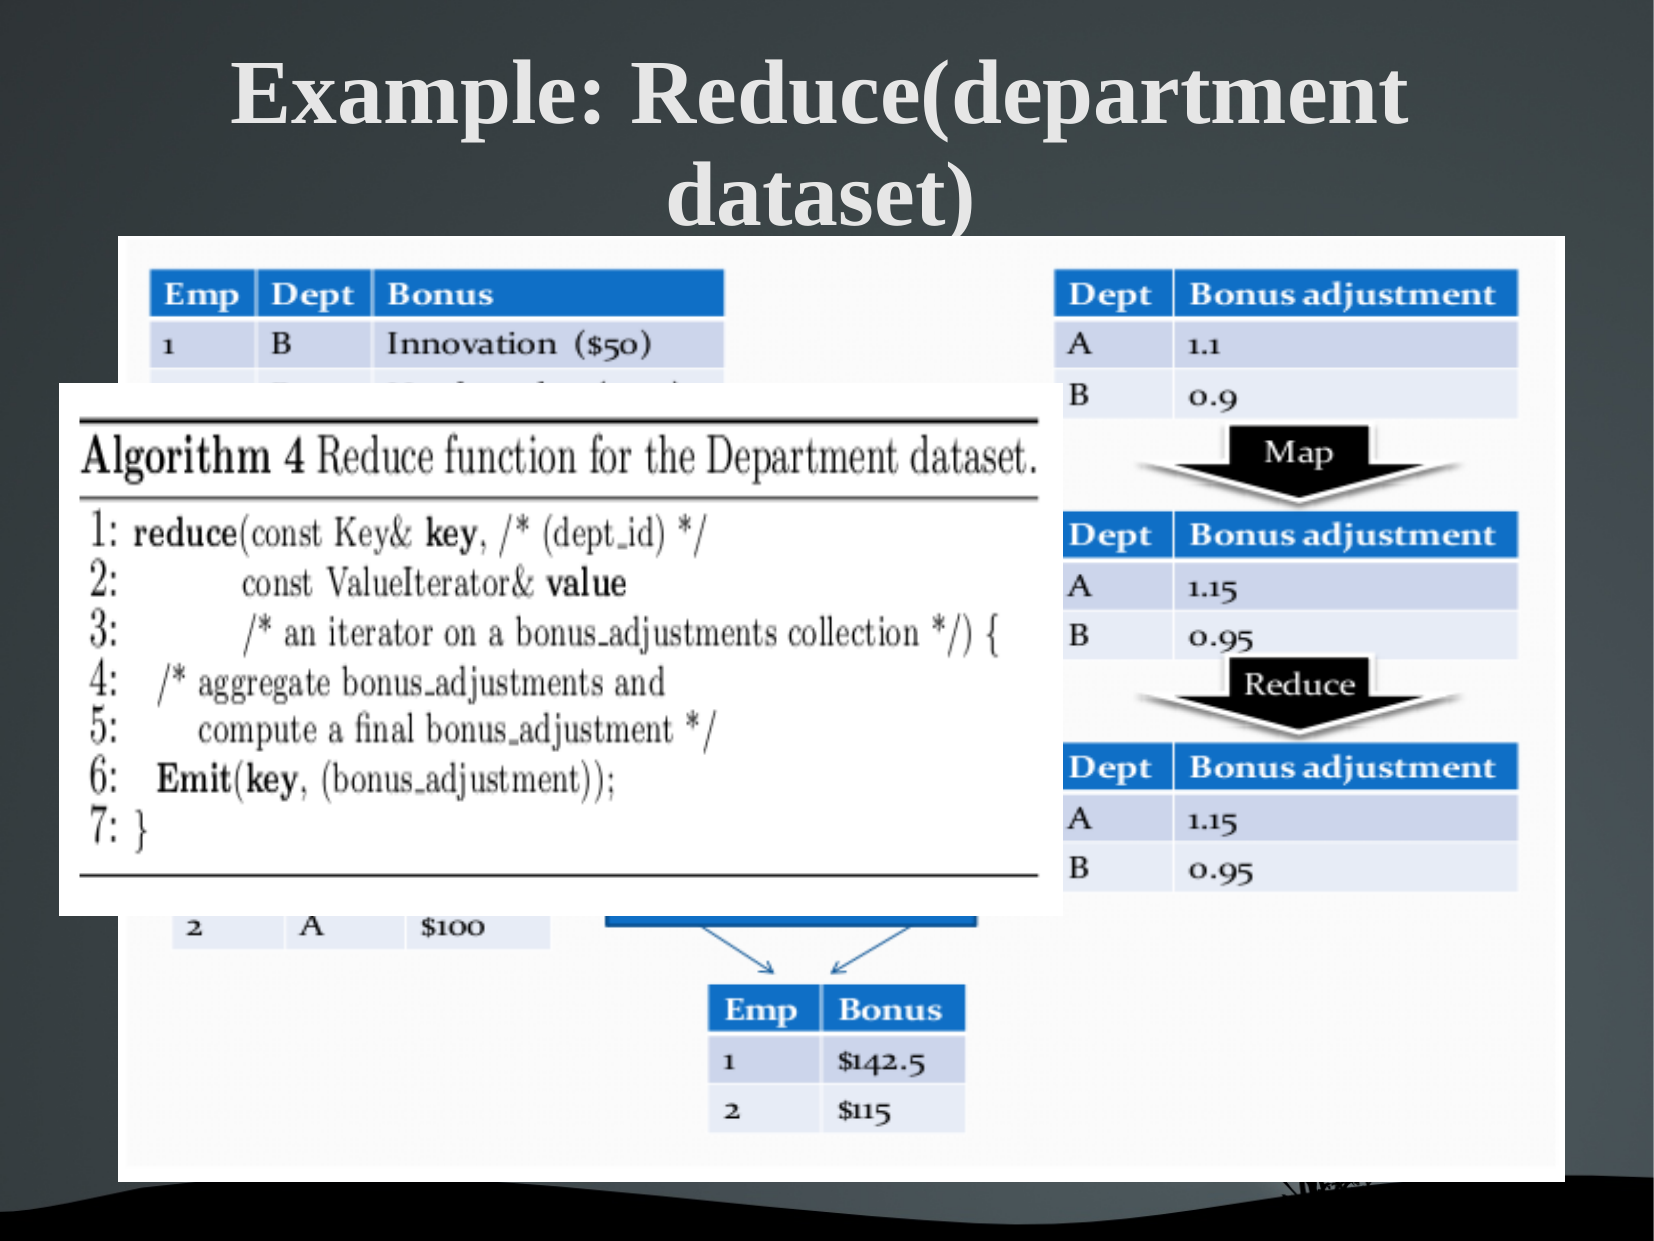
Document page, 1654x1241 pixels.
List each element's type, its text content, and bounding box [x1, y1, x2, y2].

picture [0, 0, 1654, 1241]
title Example: Reduce(department dataset) [76, 23, 1565, 264]
